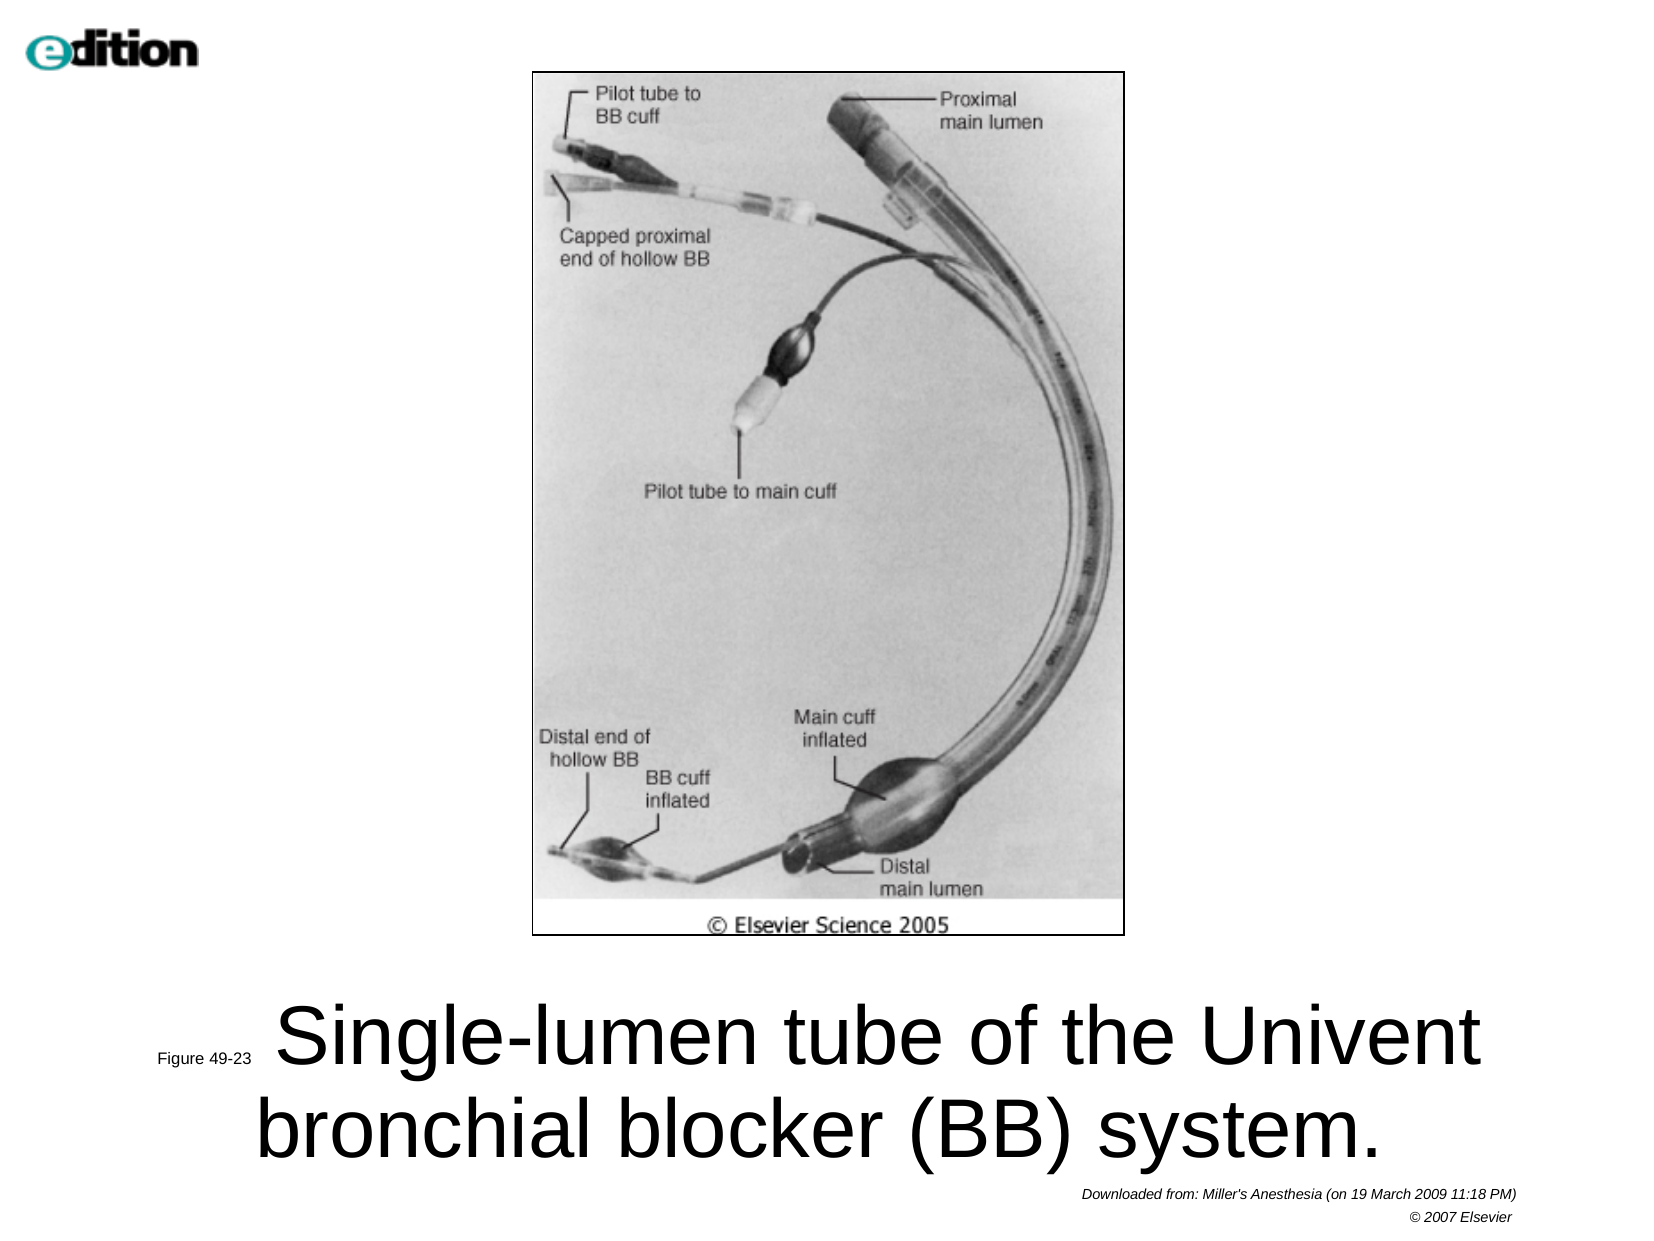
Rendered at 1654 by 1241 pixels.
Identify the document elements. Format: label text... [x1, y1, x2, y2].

text_box Downloaded from: Miller's Anesthesia (on 19 March 2009 11:18 PM) [724, 1178, 1532, 1211]
picture [19, 20, 199, 78]
text_box Figure 49-23 Single-lumen tube of the Univent bronchial blocker (BB) system. [110, 981, 1530, 1183]
text_box © 2007 Elsevier [723, 1201, 1531, 1234]
picture [533, 72, 1123, 935]
